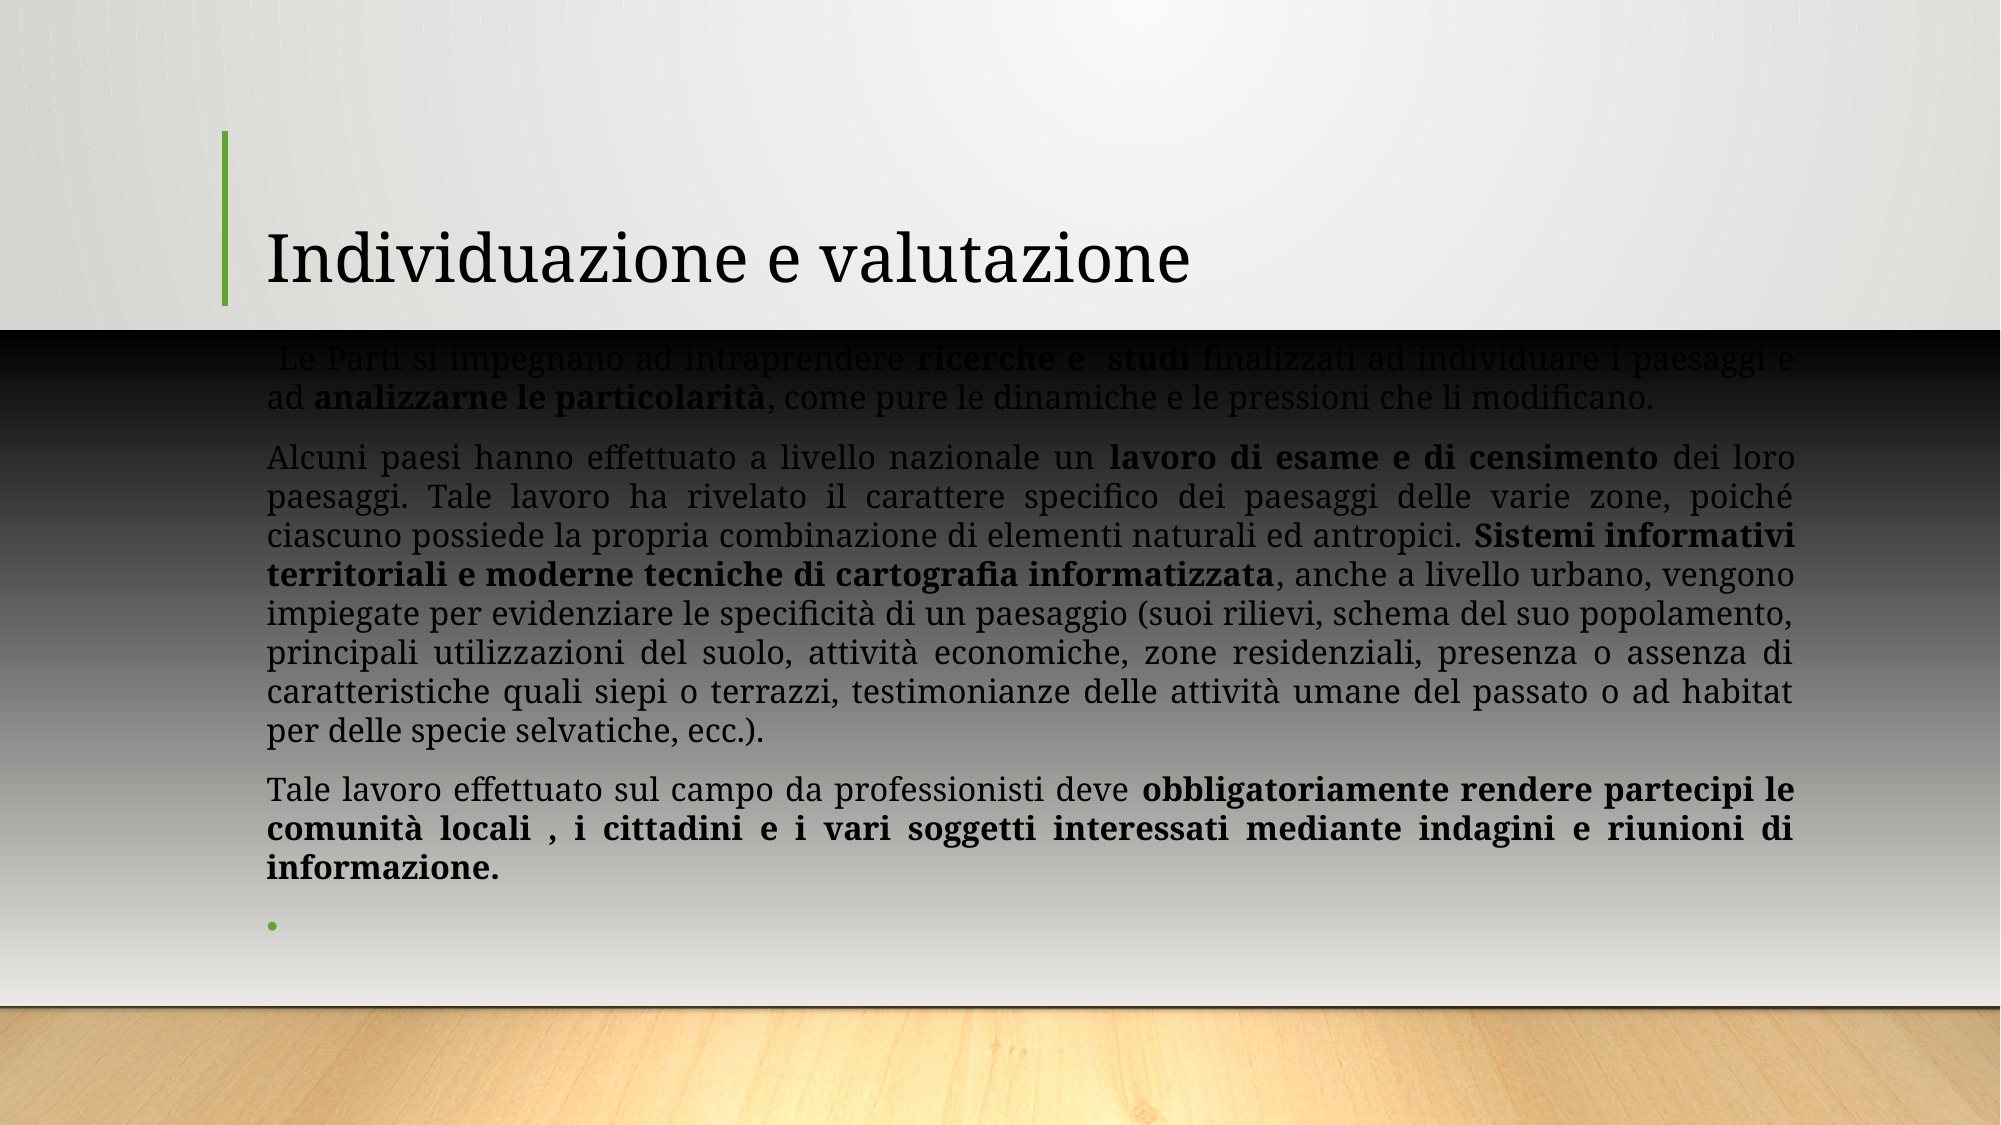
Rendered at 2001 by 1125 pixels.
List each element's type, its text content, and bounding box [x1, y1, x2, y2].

title Individuazione e valutazione [251, 131, 1814, 305]
list Le Parti si impegnano ad intraprendere ricerche e studi finalizzati ad individuare i paesaggi e ad analizzarne le particolarità, come pure le dinamiche e le pressioni che li modificano. Alcuni paesi hanno effettuato a livello nazionale un lavoro di esame e di censimento dei loro paesaggi. Tale lavoro ha rivelato il carattere specifico dei paesaggi delle varie zone, poiché ciascuno possiede la propria combinazione di elementi naturali ed antropici. Sistemi informativi territoriali e moderne tecniche di cartografia informatizzata, anche a livello urbano, vengono impiegate per evidenziare le specificità di un paesaggio (suoi rilievi, schema del suo popolamento, principali utilizzazioni del suolo, attività economiche, zone residenziali, presenza o assenza di caratteristiche quali siepi o terrazzi, testimonianze delle attività umane del passato o ad habitat per delle specie selvatiche, ecc.). Tale lavoro effettuato sul campo da professionisti deve obbligatoriamente rendere partecipi le comunità locali , i cittadini e i vari soggetti interessati mediante indagini e riunioni di informazione. [251, 330, 1814, 897]
